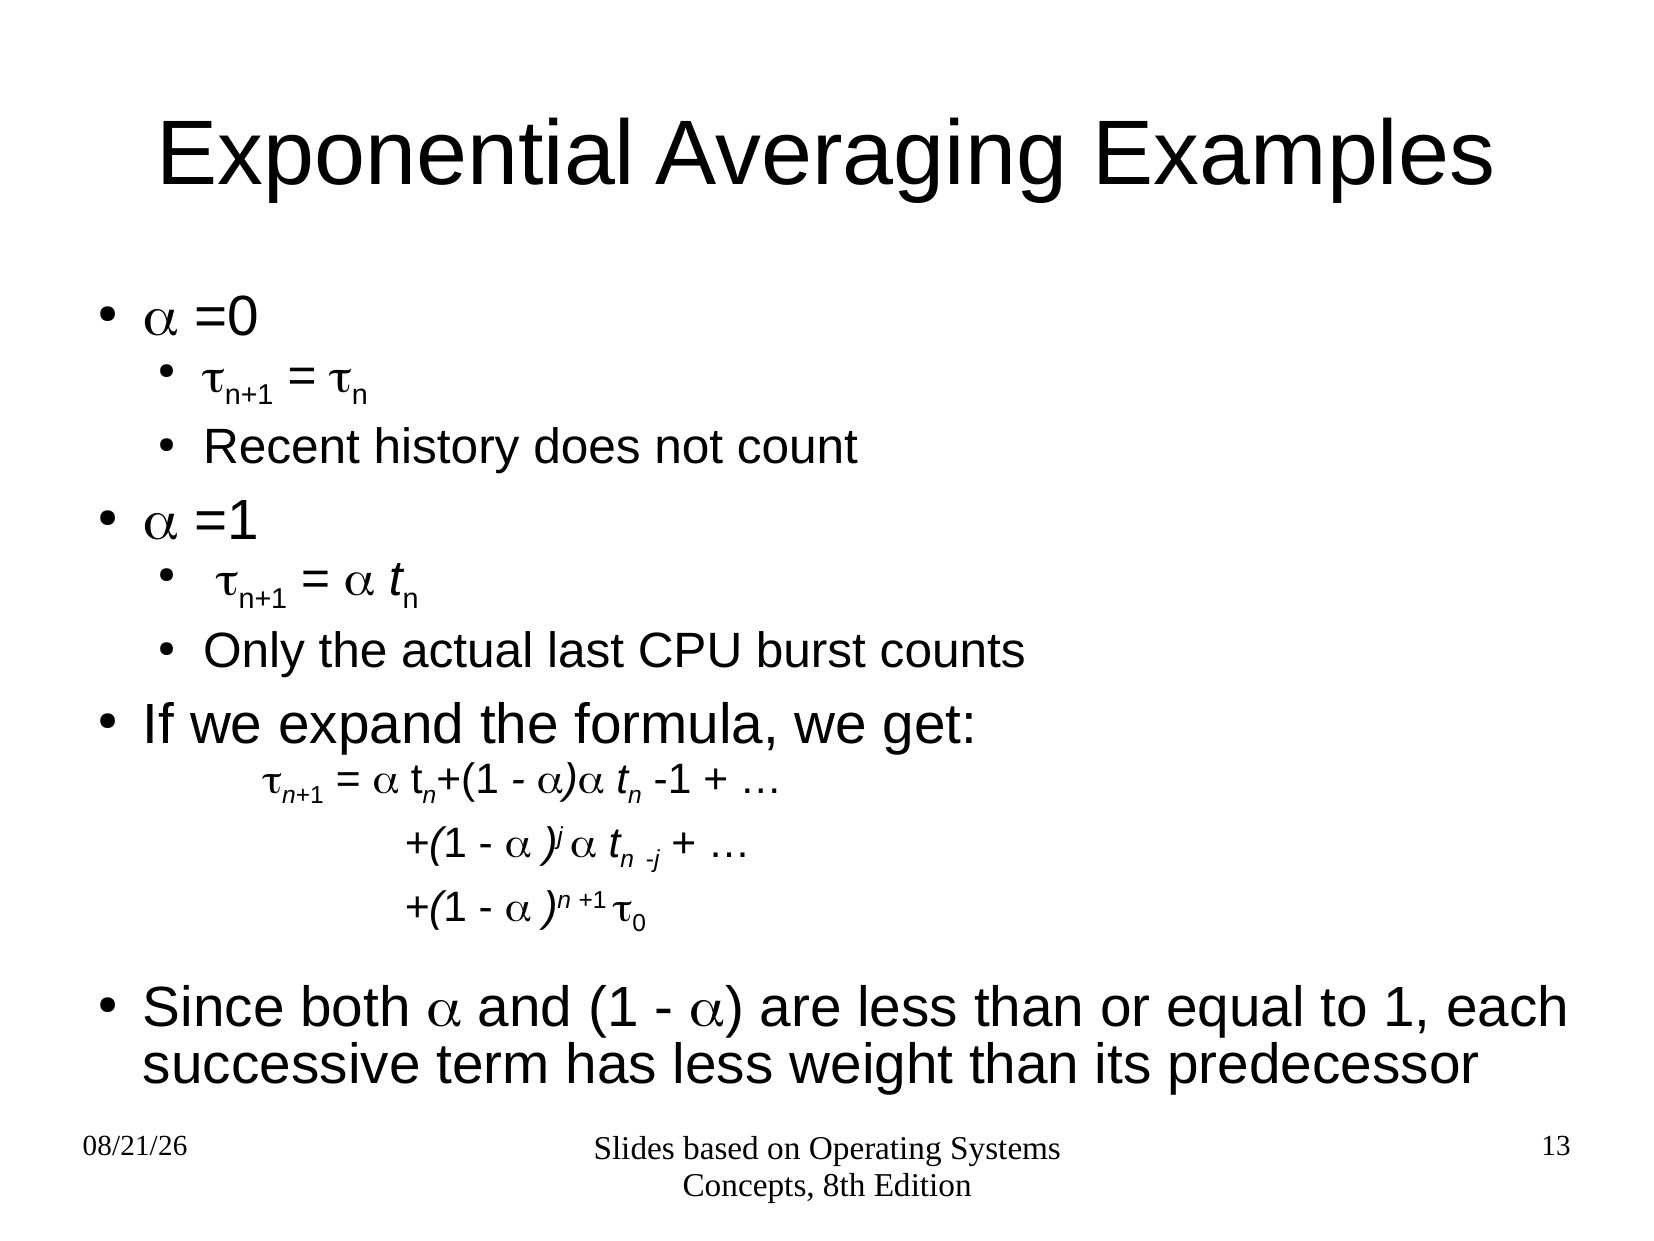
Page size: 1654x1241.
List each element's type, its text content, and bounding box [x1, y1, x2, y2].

list  =0 n+1 = n Recent history does not count  =1 n+1 =  tn Only the actual last CPU burst counts If we expand the formula, we get: n+1 =  tn+(1 - ) tn -1 + … +(1 -  )j  tn -j + … +(1 -  )n +1 0 Since both  and (1 - ) are less than or equal to 1, each successive term has less weight than its predecessor [82, 290, 1571, 1109]
title Exponential Averaging Examples [82, 49, 1571, 257]
